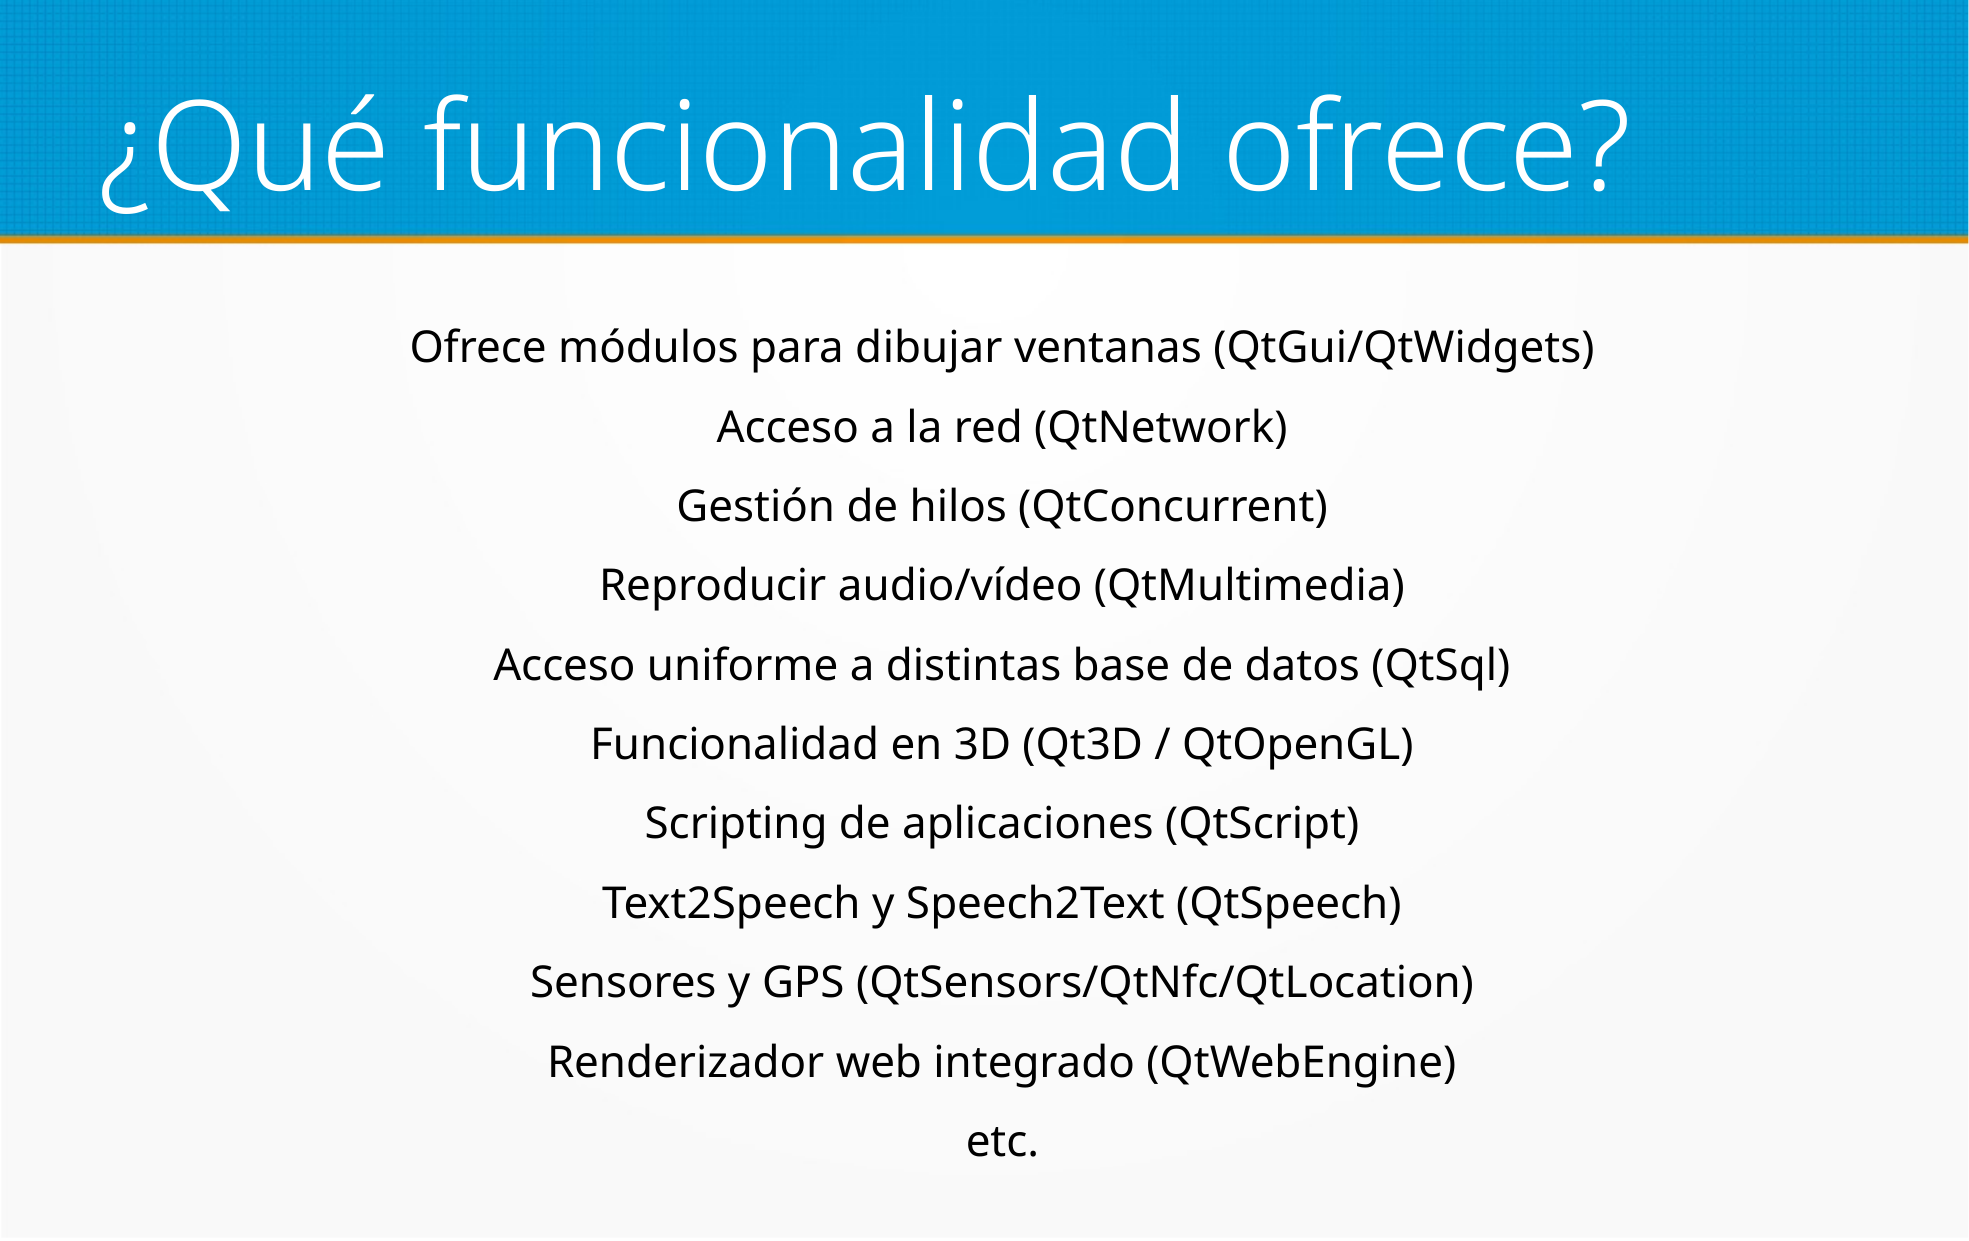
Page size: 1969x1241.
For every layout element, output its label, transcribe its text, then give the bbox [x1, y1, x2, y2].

picture [0, 233, 1969, 1241]
list Ofrece módulos para dibujar ventanas (QtGui/QtWidgets) Acceso a la red (QtNetwork) Gestión de hilos (QtConcurrent) Reproducir audio/vídeo (QtMultimedia) Acceso uniforme a distintas base de datos (QtSql) Funcionalidad en 3D (Qt3D / QtOpenGL) Scripting de aplicaciones (QtScript) Text2Speech y Speech2Text (QtSpeech) Sensores y GPS (QtSensors/QtNfc/QtLocation) Renderizador web integrado (QtWebEngine) etc. [98, 315, 1861, 1171]
title ¿Qué funcionalidad ofrece? [98, 19, 1870, 227]
